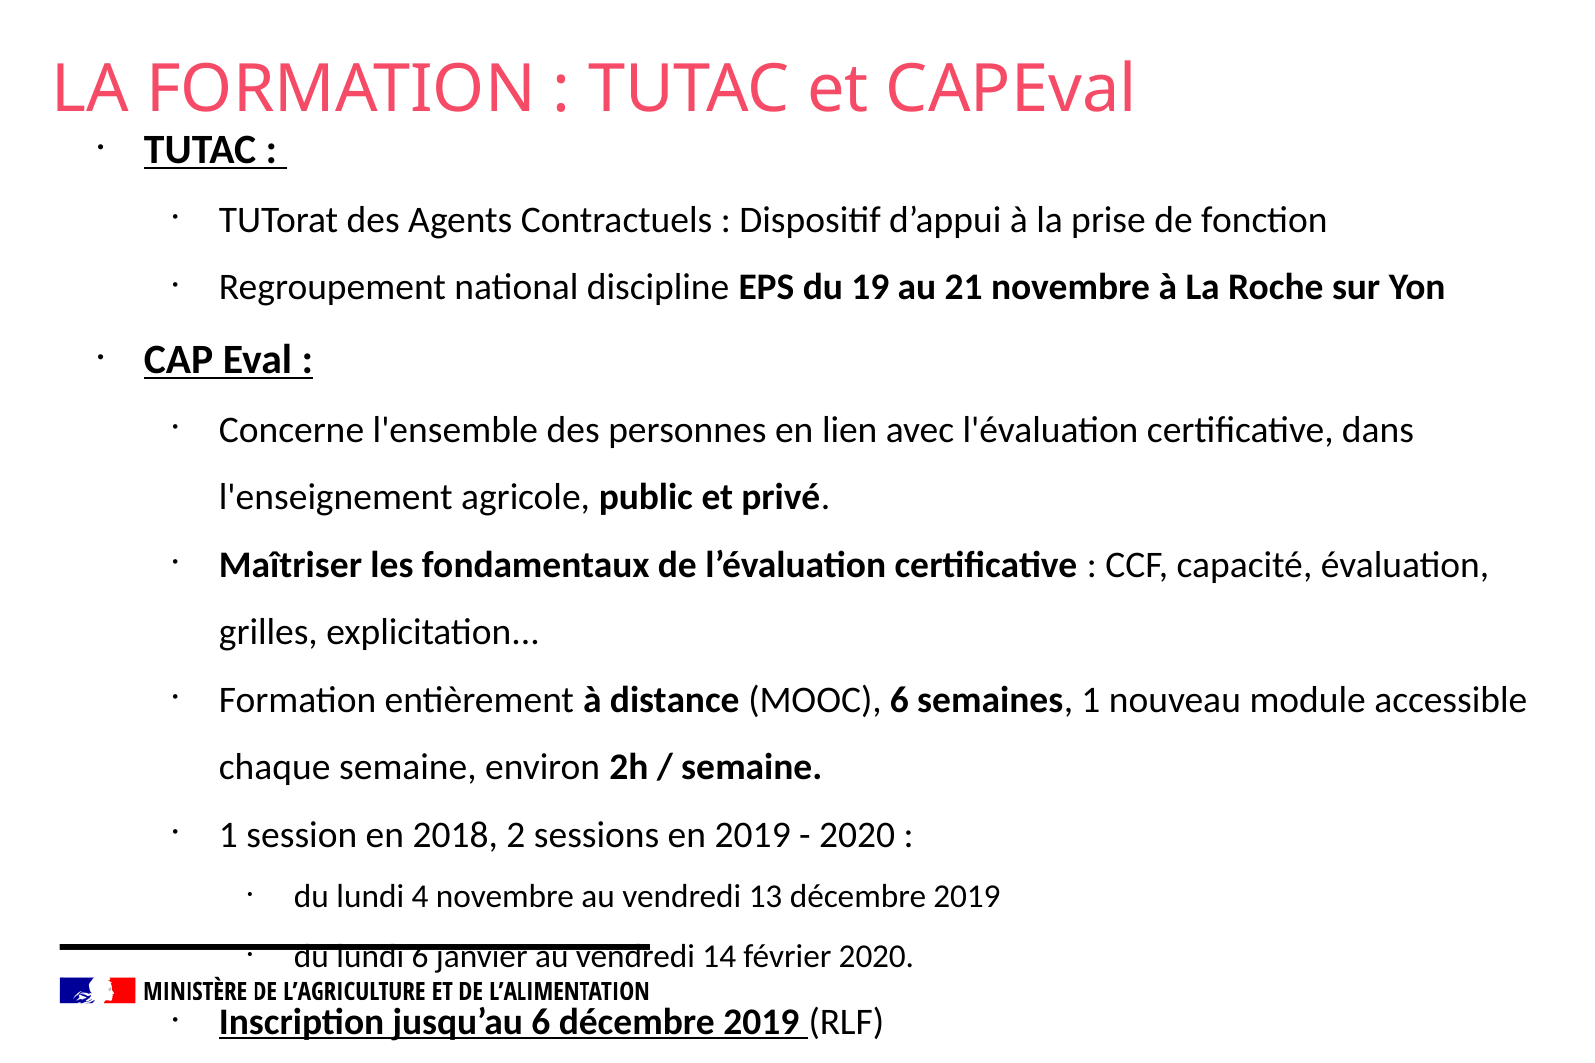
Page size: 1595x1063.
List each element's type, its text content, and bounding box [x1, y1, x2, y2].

picture [628, 953, 636, 965]
picture [297, 953, 305, 965]
text_box TUTAC : TUTorat des Agents Contractuels : Dispositif d’appui à la prise de fonction Regroupement national discipline EPS du 19 au 21 novembre à La Roche sur Yon CAP Eval : Concerne l'ensemble des personnes en lien avec l'évaluation certificative, dans l'enseignement agricole, public et privé. Maîtriser les fondamentaux de l’évaluation certificative : CCF, capacité, évaluation, grilles, explicitation... Formation entièrement à distance (MOOC), 6 semaines, 1 nouveau module accessible chaque semaine, environ 2h / semaine. 1 session en 2018, 2 sessions en 2019 - 2020 : du lundi 4 novembre au vendredi 13 décembre 2019 du lundi 6 janvier au vendredi 14 février 2020. Inscription jusqu’au 6 décembre 2019 (RLF) https://chlorofil.fr/systeme-educatif-agricole/emplois/formation-continue/cap-eval  NdS, infos, calendrier, inscriptions… [82, 89, 1569, 943]
picture [59, 944, 650, 1004]
title LA FORMATION : TUTAC et CAPEval [36, 37, 1558, 230]
picture [383, 953, 391, 965]
